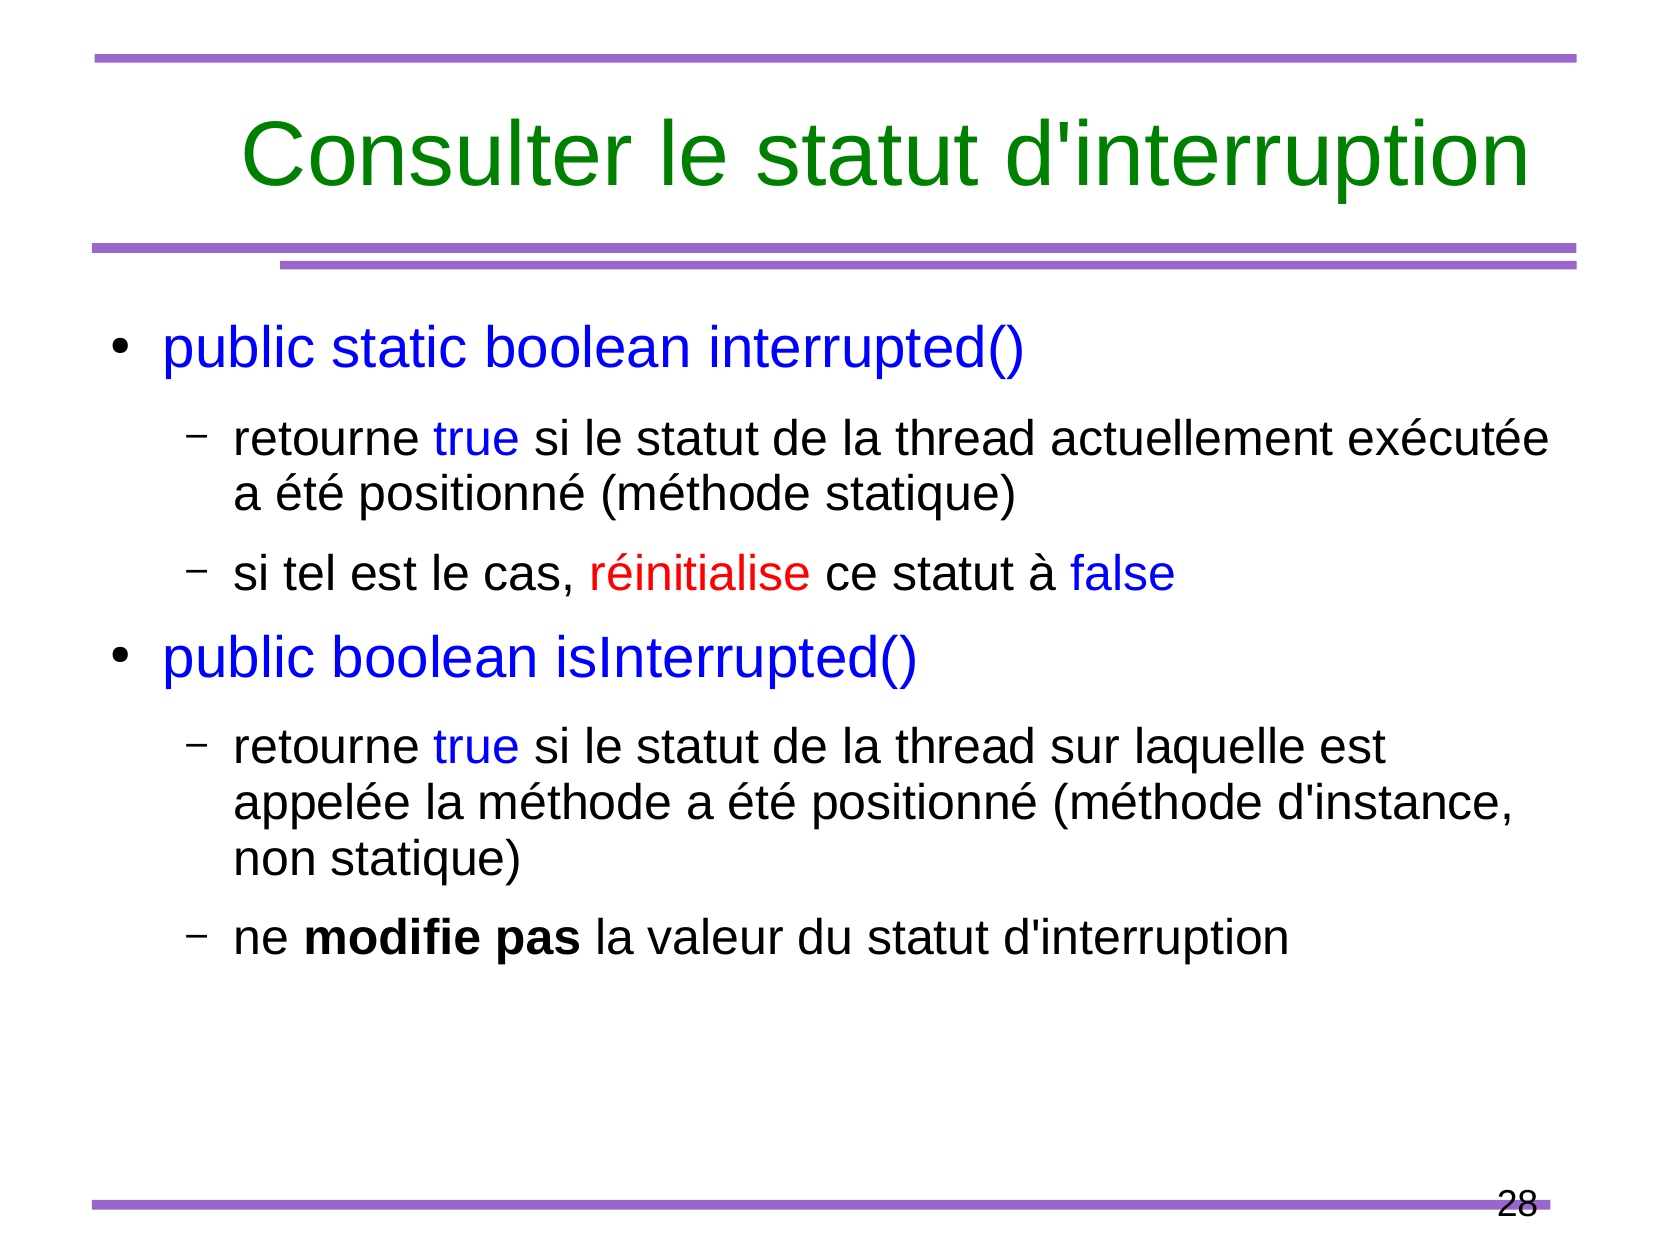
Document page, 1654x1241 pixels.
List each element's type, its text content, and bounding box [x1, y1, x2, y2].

list public static boolean interrupted() retourne true si le statut de la thread actuellement exécutée a été positionné (méthode statique) si tel est le cas, réinitialise ce statut à false public boolean isInterrupted() retourne true si le statut de la thread sur laquelle est appelée la méthode a été positionné (méthode d'instance, non statique) ne modifie pas la valeur du statut d'interruption [92, 315, 1563, 1163]
title Consulter le statut d'interruption [121, 49, 1534, 257]
